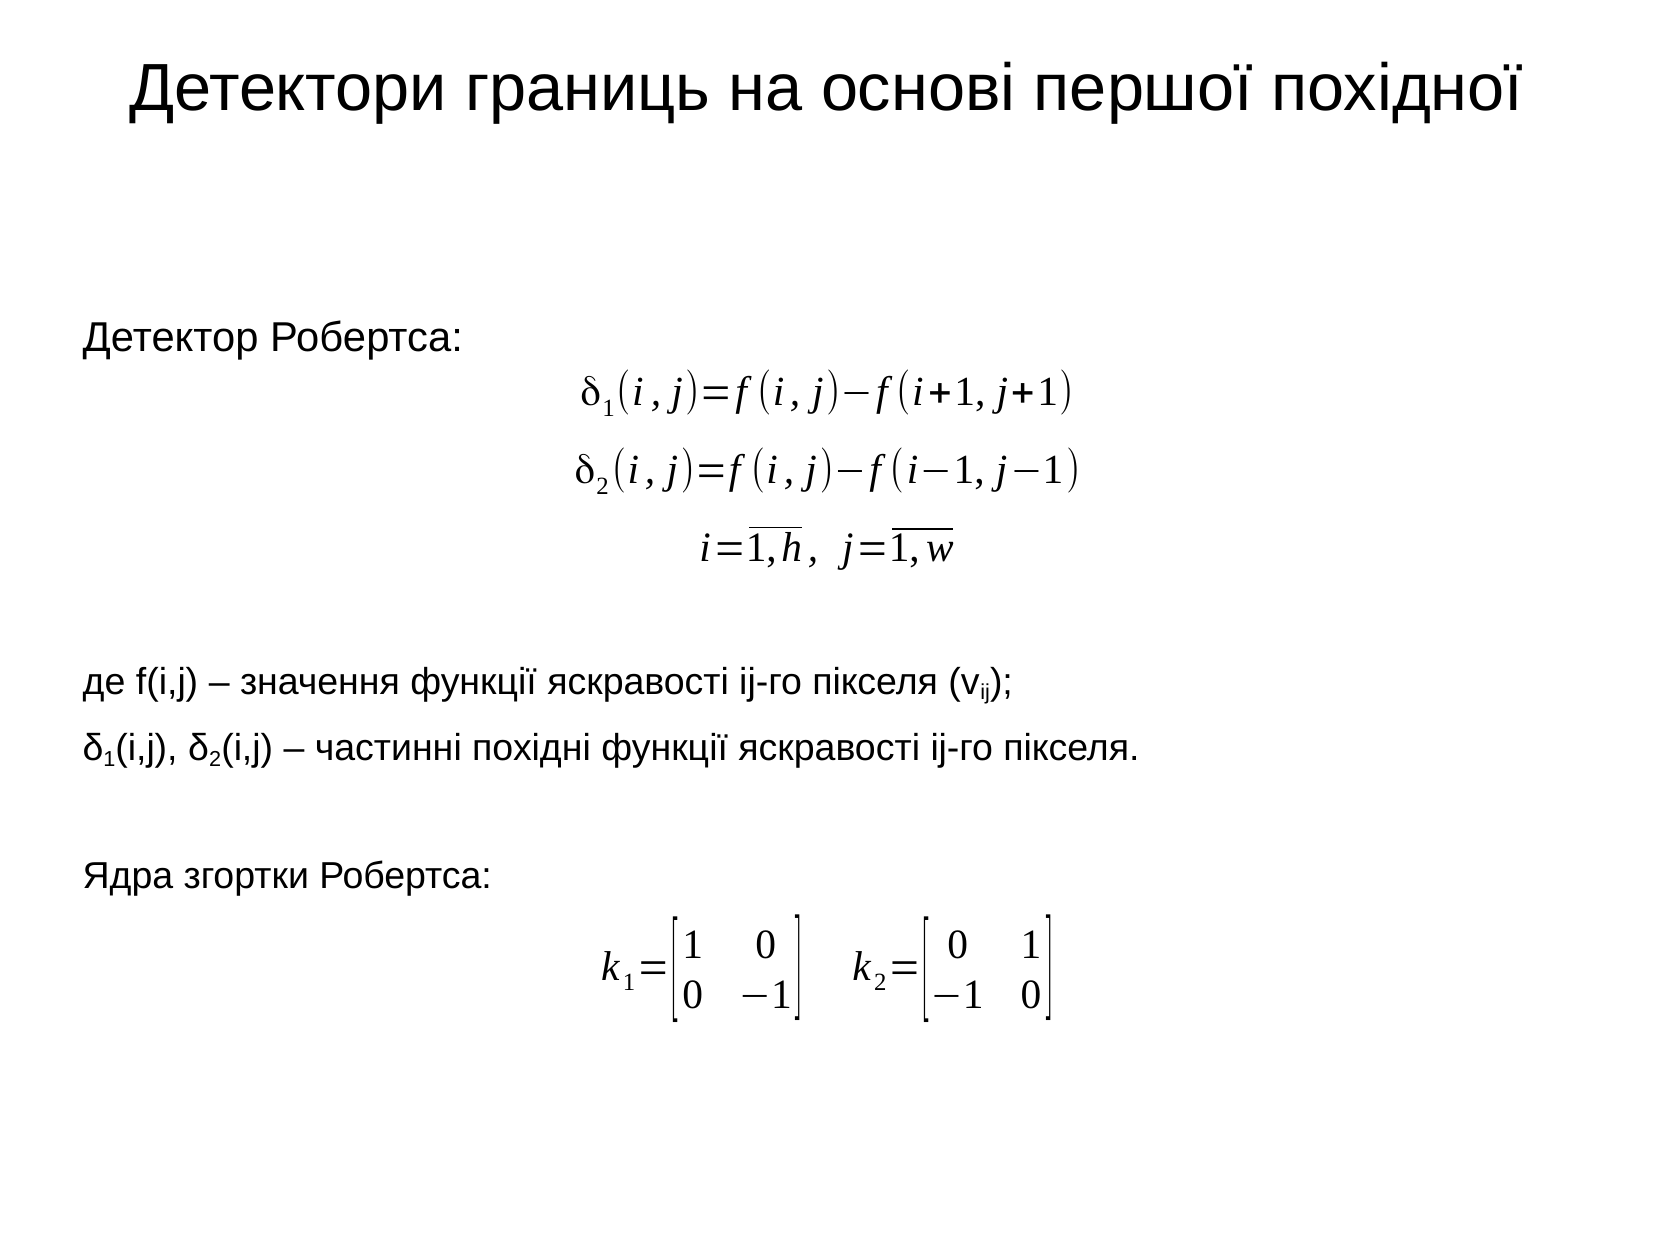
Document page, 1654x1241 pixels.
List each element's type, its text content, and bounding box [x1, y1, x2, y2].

title Детектори границь на основі першої похідної [82, 49, 1571, 257]
chart [574, 367, 1080, 421]
chart [693, 523, 961, 571]
chart [594, 913, 1059, 1024]
list Детектор Робертса: де f(i,j) – значення функції яскравості ij-го пікселя (vij); δ1(i,j), δ2(i,j) – частинні похідні функції яскравості ij-го пікселя. Ядра згортки Робертса: [82, 290, 1571, 1010]
chart [568, 446, 1086, 500]
